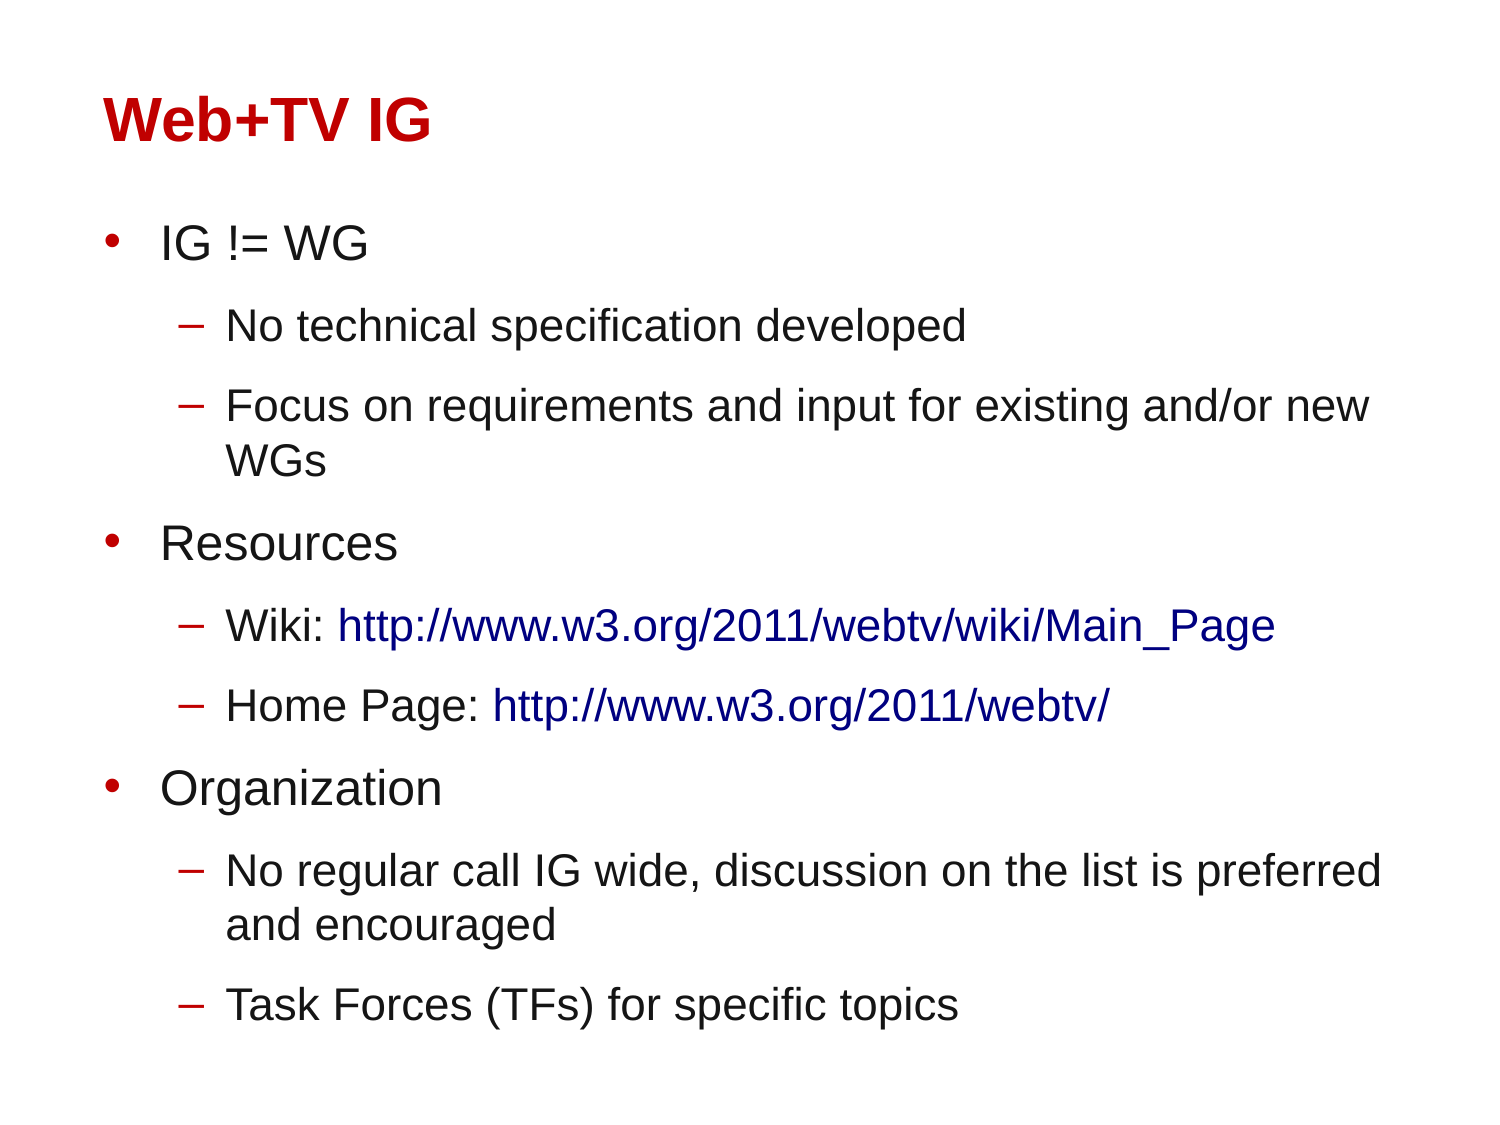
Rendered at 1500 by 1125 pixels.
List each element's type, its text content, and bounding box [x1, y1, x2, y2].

title Web+TV IG [88, 70, 1412, 162]
list IG != WG No technical specification developed Focus on requirements and input for existing and/or new WGs Resources Wiki: http://www.w3.org/2011/webtv/wiki/Main_Page Home Page: http://www.w3.org/2011/webtv/ Organization No regular call IG wide, discussion on the list is preferred and encouraged Task Forces (TFs) for specific topics [88, 203, 1412, 1038]
